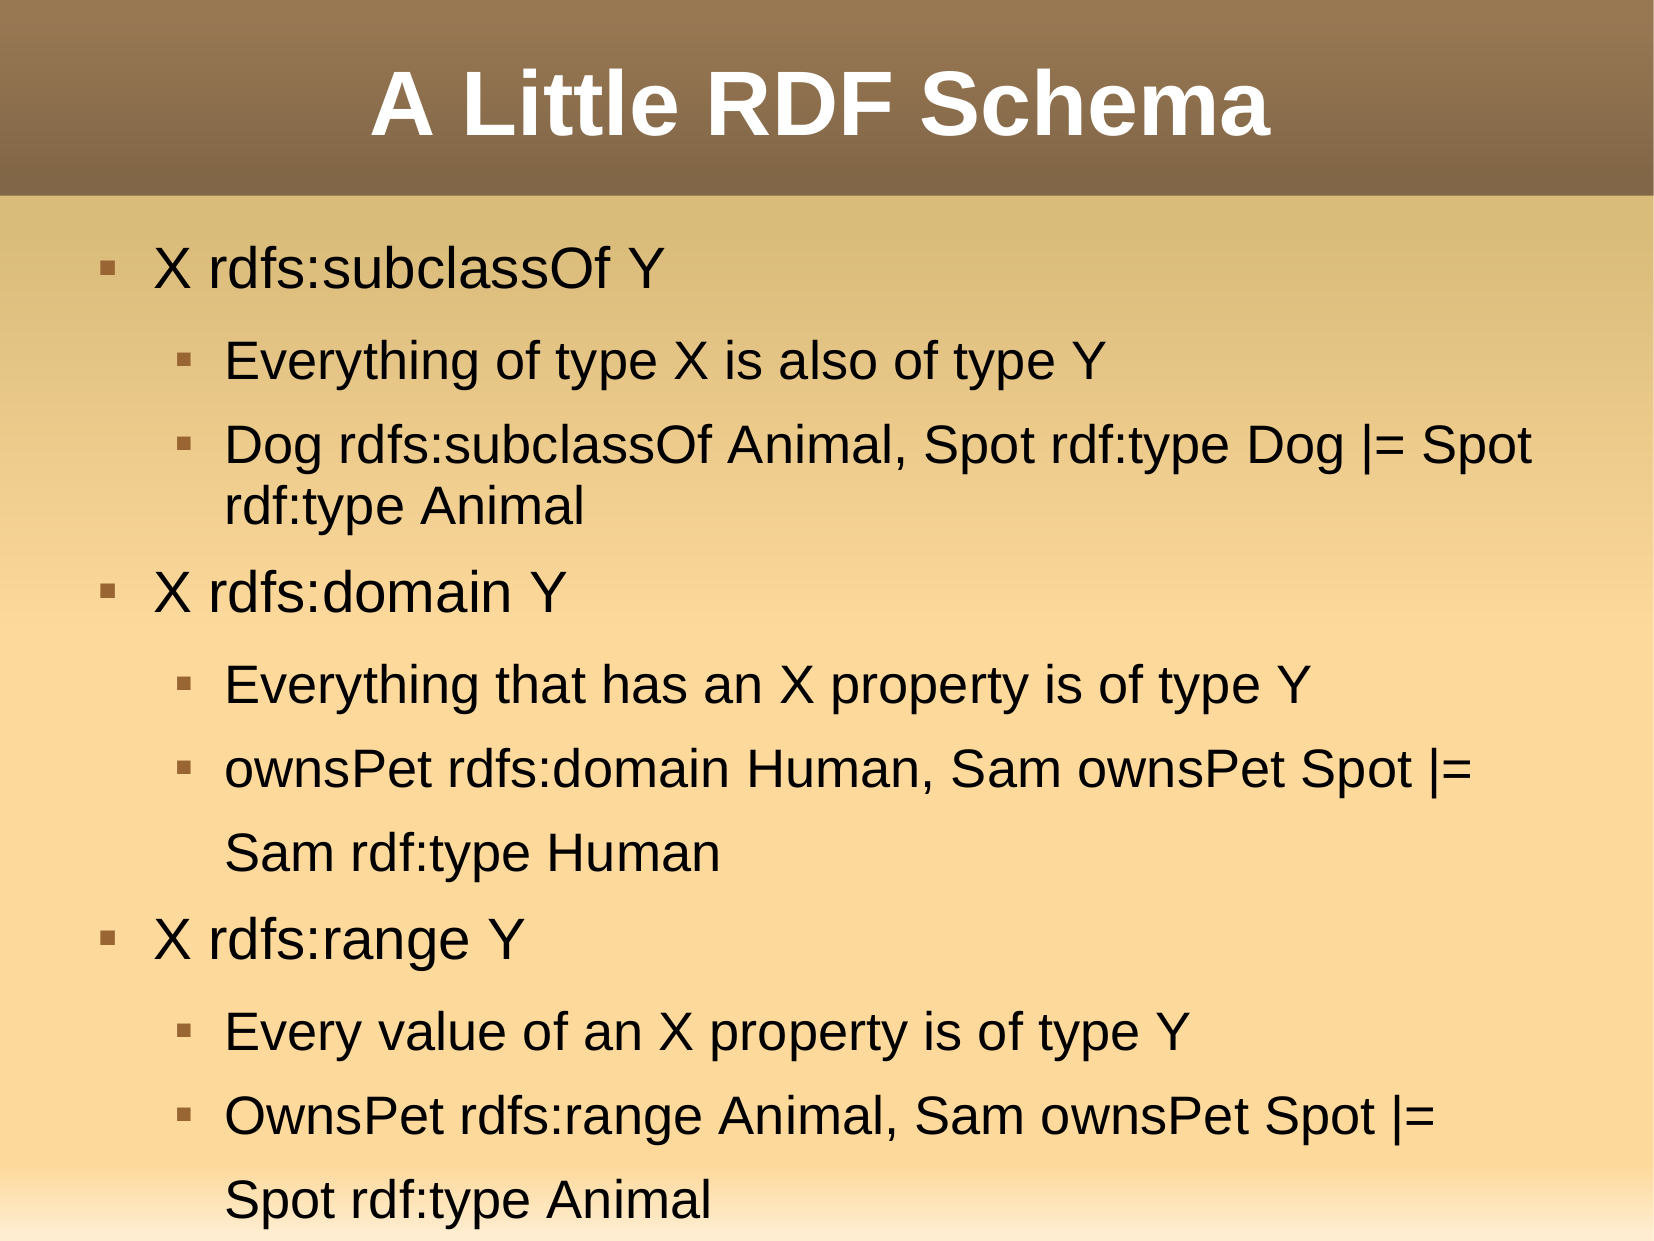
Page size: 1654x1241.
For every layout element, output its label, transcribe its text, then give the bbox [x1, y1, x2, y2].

title A Little RDF Schema [76, 7, 1565, 200]
list X rdfs:subclassOf Y Everything of type X is also of type Y Dog rdfs:subclassOf Animal, Spot rdf:type Dog |= Spot rdf:type Animal X rdfs:domain Y Everything that has an X property is of type Y ownsPet rdfs:domain Human, Sam ownsPet Spot |= Sam rdf:type Human X rdfs:range Y Every value of an X property is of type Y OwnsPet rdfs:range Animal, Sam ownsPet Spot |= Spot rdf:type Animal [82, 236, 1571, 1241]
picture [0, 0, 1654, 1241]
